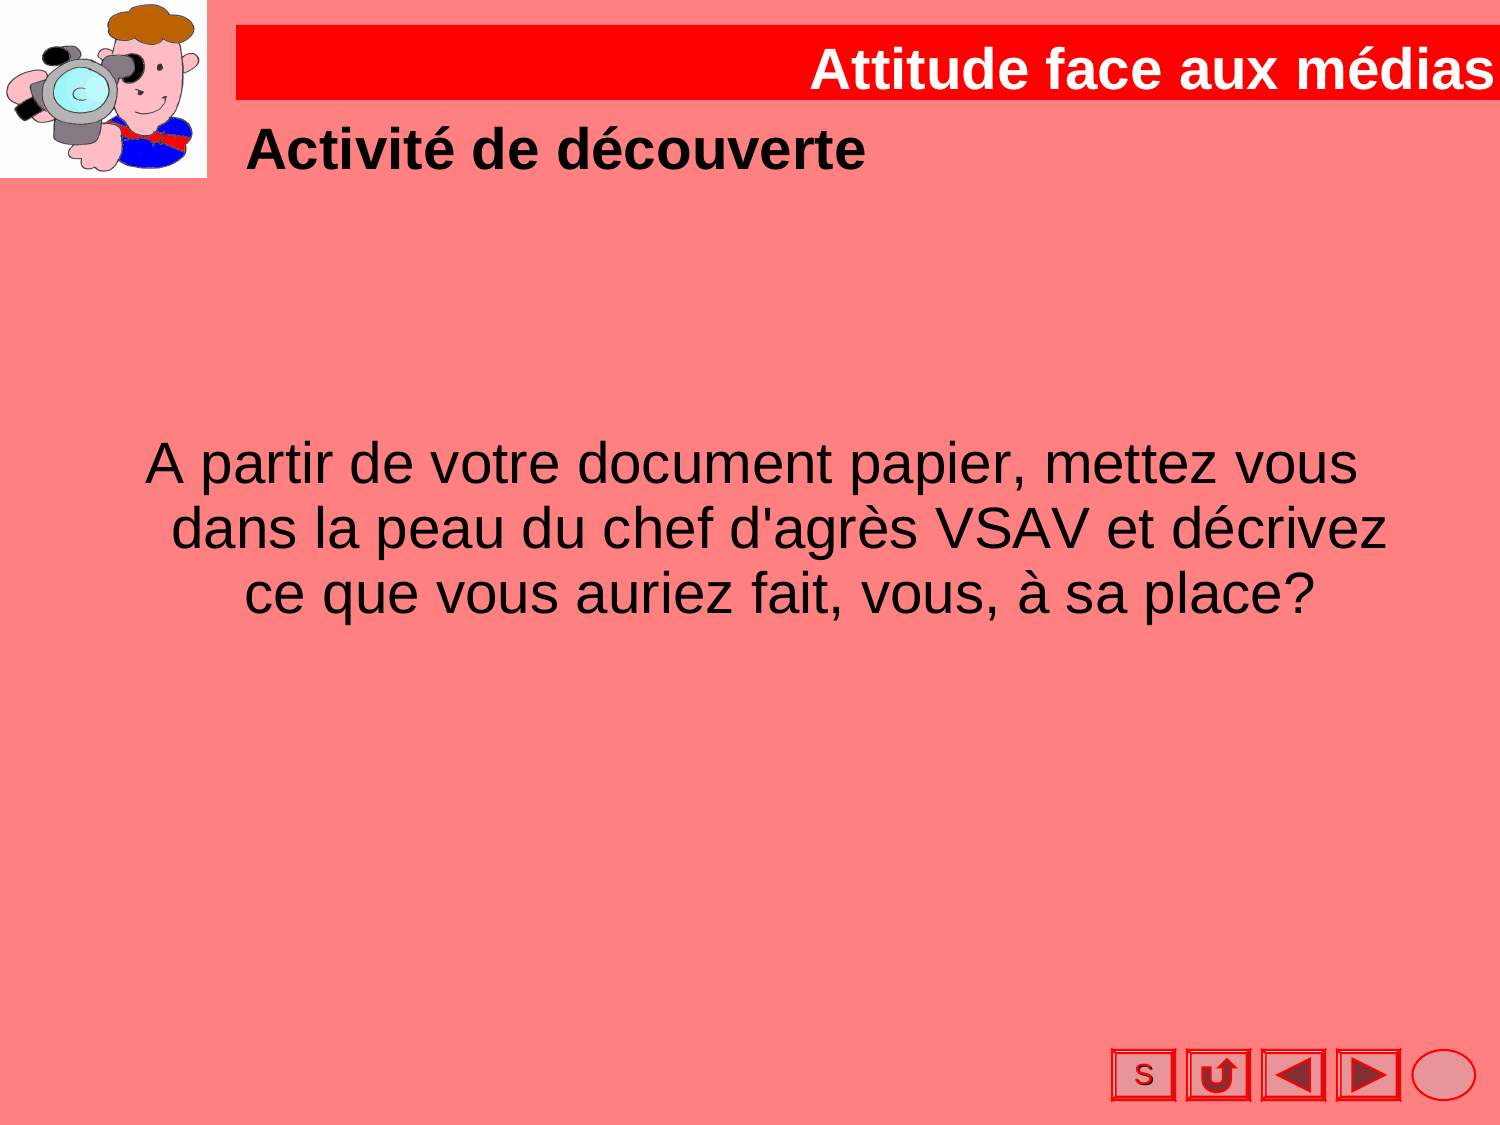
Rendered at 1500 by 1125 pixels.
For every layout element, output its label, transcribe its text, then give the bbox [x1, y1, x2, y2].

text_box Activité de découverte [230, 109, 1058, 191]
picture [1192, 1055, 1245, 1095]
picture [1342, 1055, 1395, 1095]
picture [1267, 1055, 1320, 1095]
text_box A partir de votre document papier, mettez vous dans la peau du chef d'agrès VSAV et décrivez ce que vous auriez fait, vous, à sa place? [88, 431, 1418, 650]
text_box [1412, 1050, 1476, 1101]
picture [1117, 1055, 1170, 1095]
text_box Attitude face aux médias [212, 29, 1500, 111]
picture [0, 0, 207, 178]
